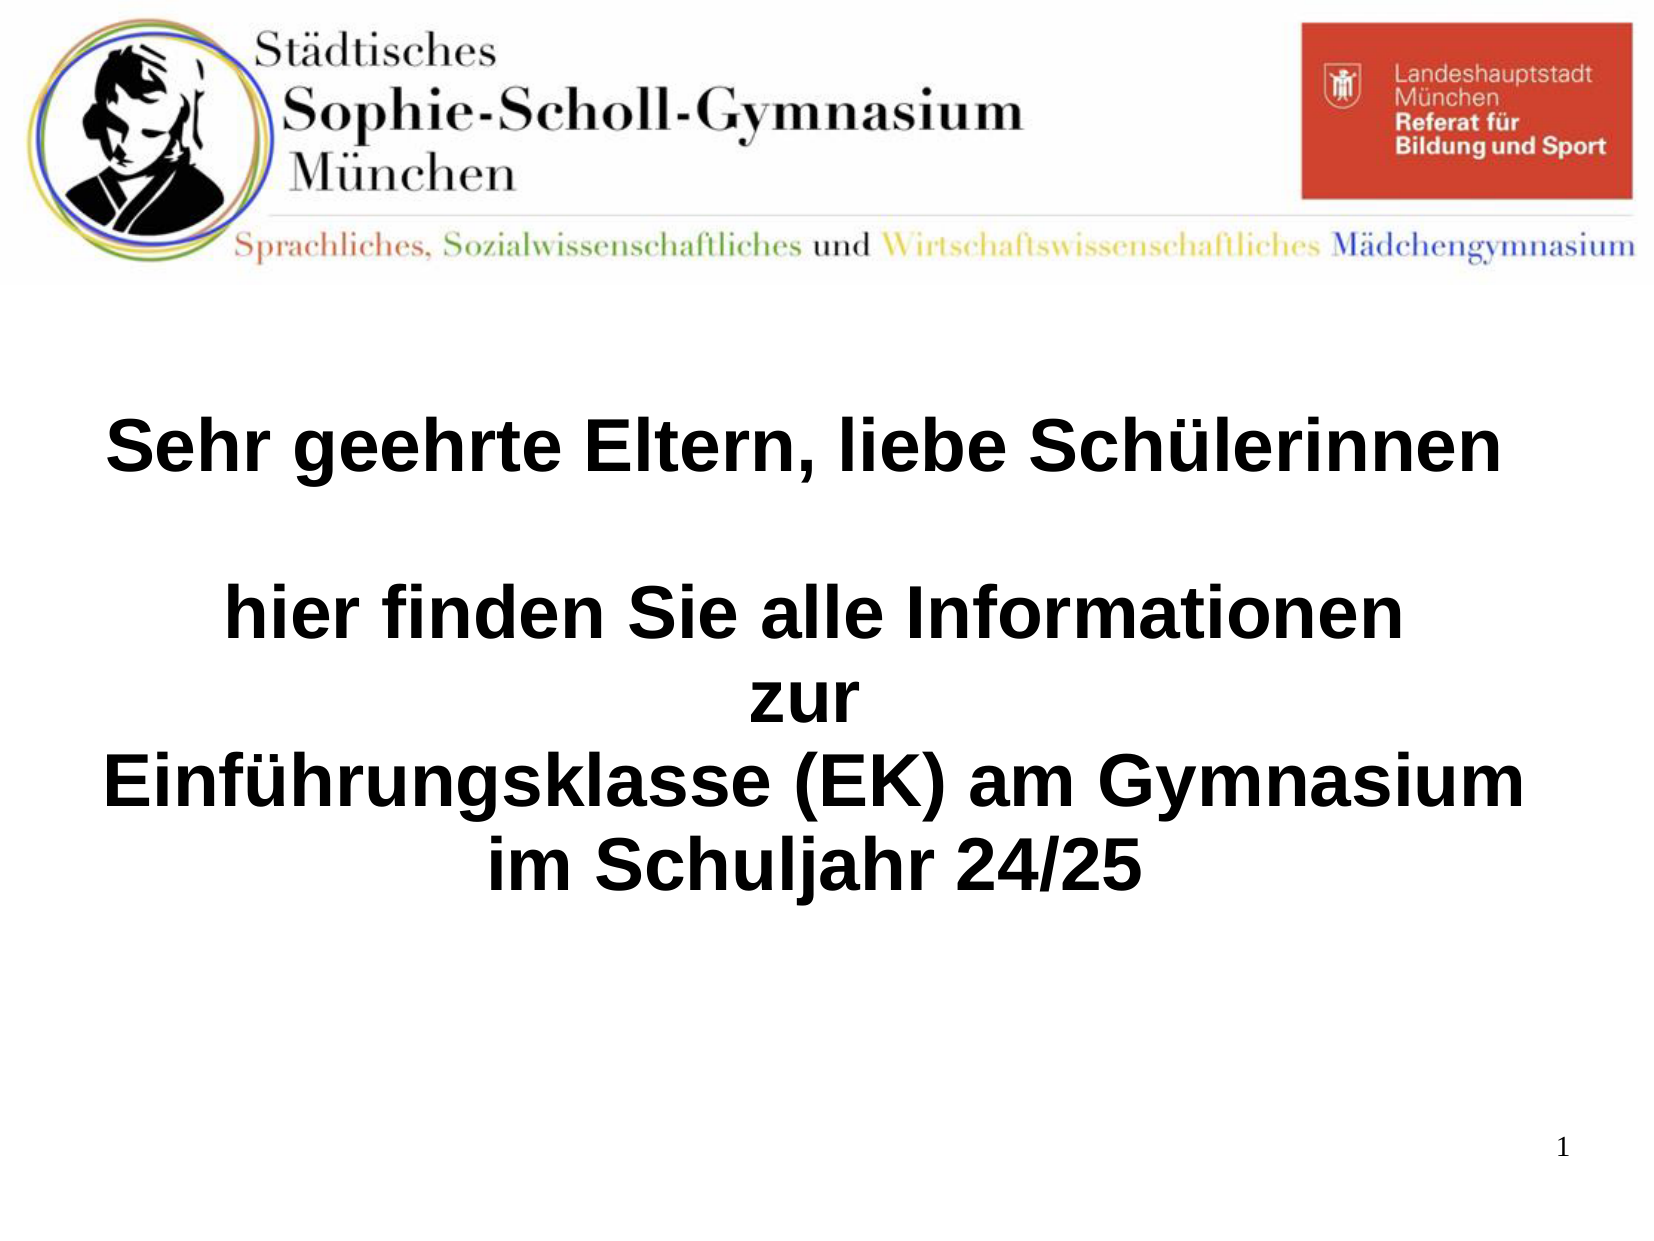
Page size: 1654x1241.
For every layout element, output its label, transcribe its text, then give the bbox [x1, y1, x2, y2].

picture [0, 0, 1654, 285]
title Sehr geehrte Eltern, liebe Schülerinnen hier finden Sie alle Informationen zur Einführungsklasse (EK) am Gymnasium im Schuljahr 24/25 [71, 404, 1560, 993]
